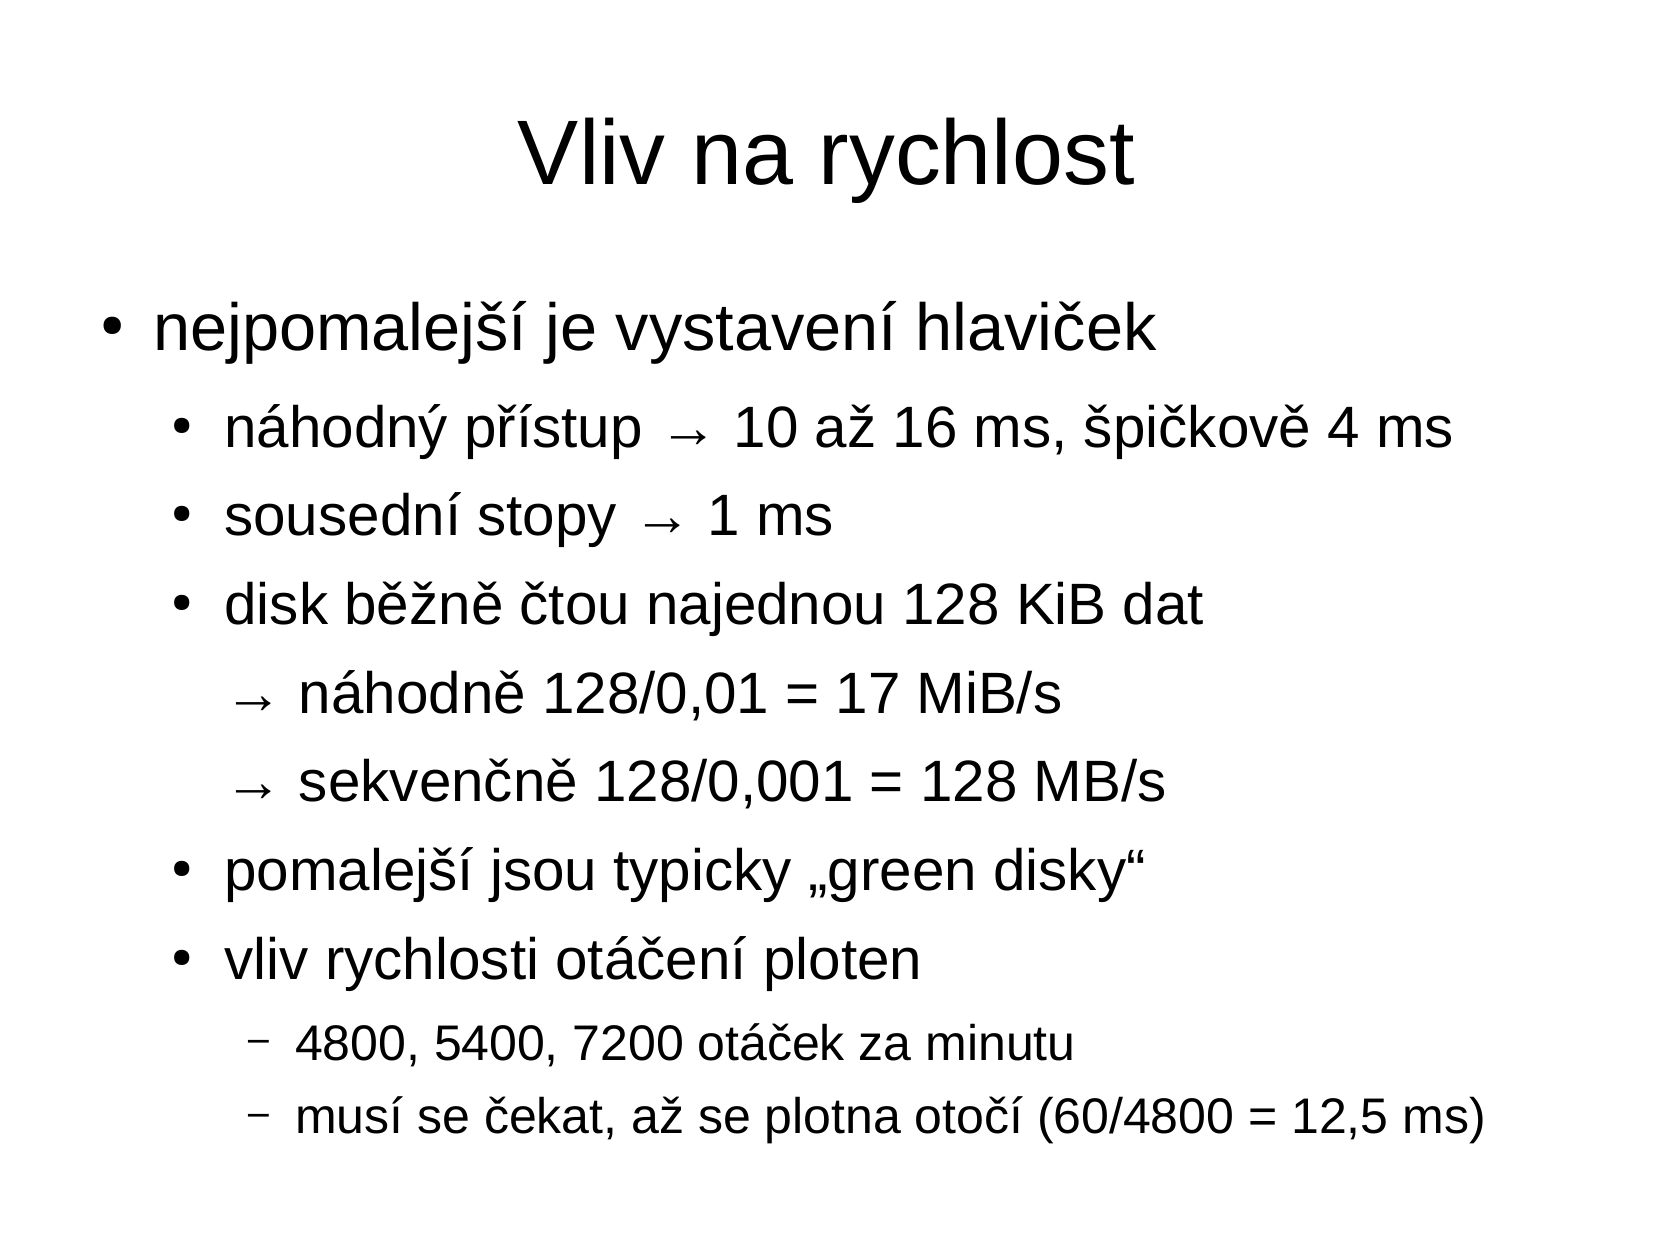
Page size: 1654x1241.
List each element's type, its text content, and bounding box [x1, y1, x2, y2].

title Vliv na rychlost [82, 56, 1571, 250]
list nejpomalejší je vystavení hlaviček náhodný přístup → 10 až 16 ms, špičkově 4 ms sousední stopy → 1 ms disk běžně čtou najednou 128 KiB dat → náhodně 128/0,01 = 17 MiB/s → sekvenčně 128/0,001 = 128 MB/s pomalejší jsou typicky „green disky“ vliv rychlosti otáčení ploten 4800, 5400, 7200 otáček za minutu musí se čekat, až se plotna otočí (60/4800 = 12,5 ms) [82, 290, 1571, 1145]
